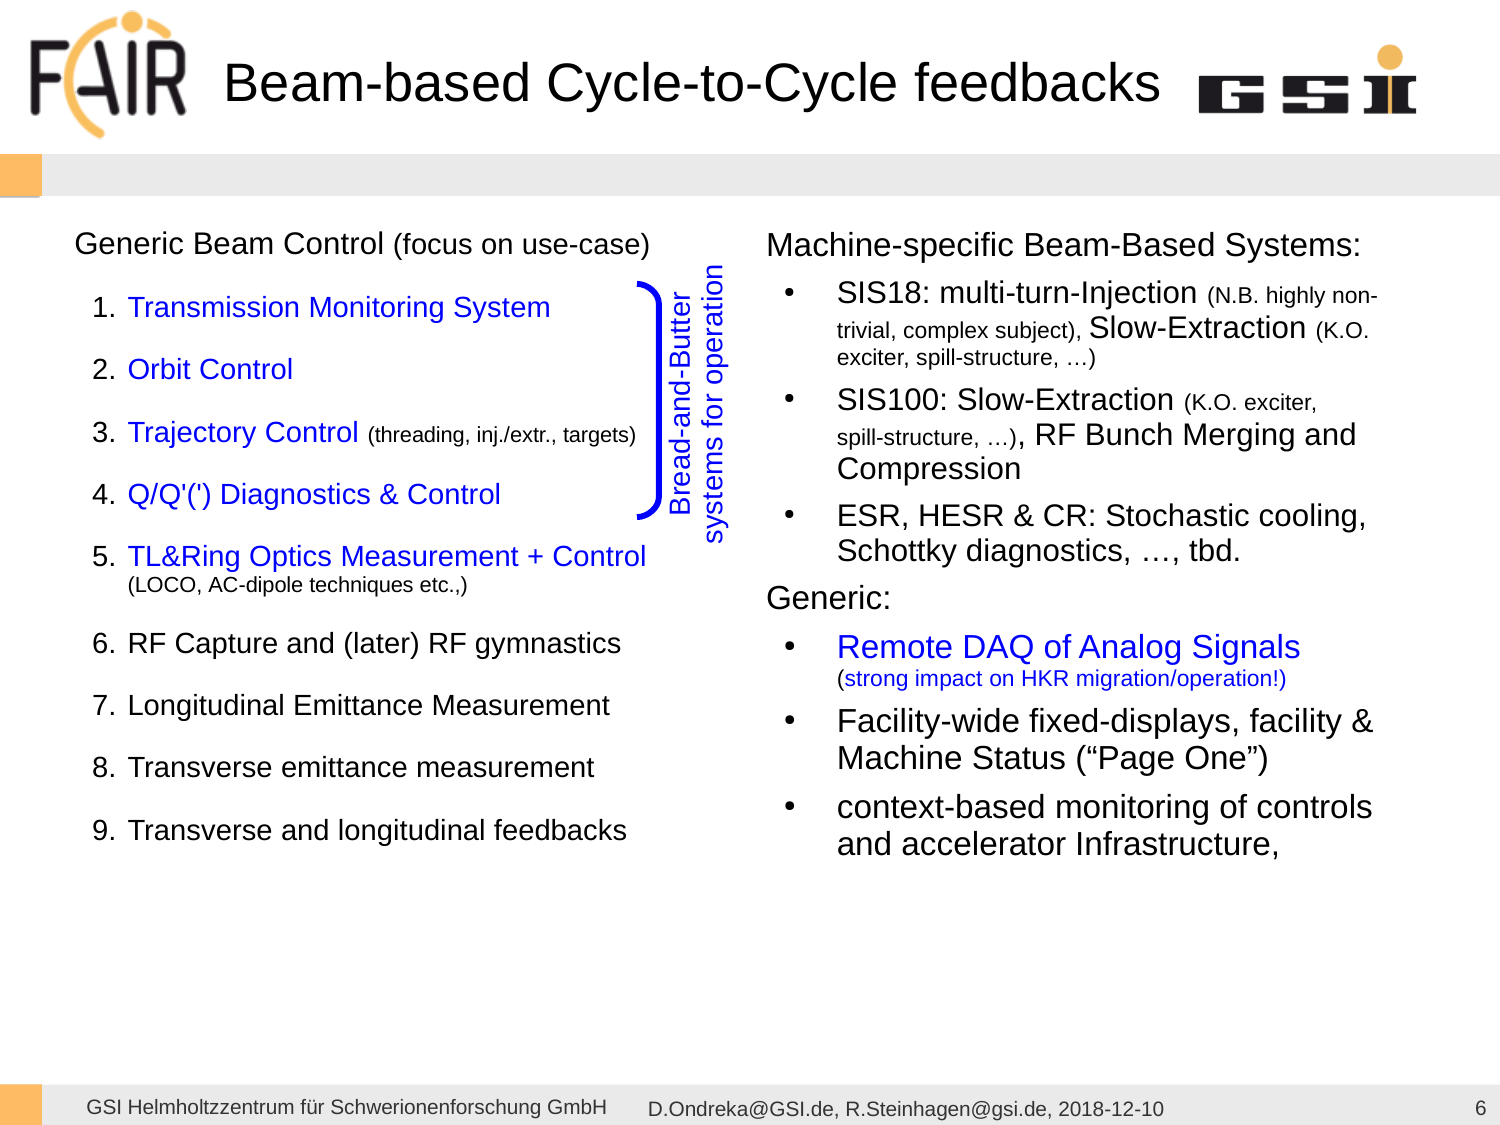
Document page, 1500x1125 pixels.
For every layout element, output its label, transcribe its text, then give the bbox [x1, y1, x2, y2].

list Machine-specific Beam-Based Systems: SIS18: multi-turn-Injection (N.B. highly non-trivial, complex subject), Slow-Extraction (K.O. exciter, spill‑structure, …) SIS100: Slow-Extraction (K.O. exciter, spill‑structure, …), RF Bunch Merging and Compression ESR, HESR & CR: Stochastic cooling, Schottky diagnostics, …, tbd. Generic: Remote DAQ of Analog Signals (strong impact on HKR migration/operation!) Facility-wide fixed-displays, facility & Machine Status (“Page One”) context-based monitoring of controls and accelerator Infrastructure, [766, 226, 1425, 1050]
text_box Bread-and-Butter systems for operation [655, 224, 770, 584]
list Generic Beam Control (focus on use-case) Transmission Monitoring System Orbit Control Trajectory Control (threading, inj./extr., targets) Q/Q'(') Diagnostics & Control TL&Ring Optics Measurement + Control (LOCO, AC-dipole techniques etc.,) RF Capture and (later) RF gymnastics Longitudinal Emittance Measurement Transverse emittance measurement Transverse and longitudinal feedbacks [74, 226, 734, 1050]
picture [1197, 42, 1419, 117]
picture [30, 9, 187, 141]
title Beam-based Cycle-to-Cycle feedbacks [223, 23, 1193, 142]
